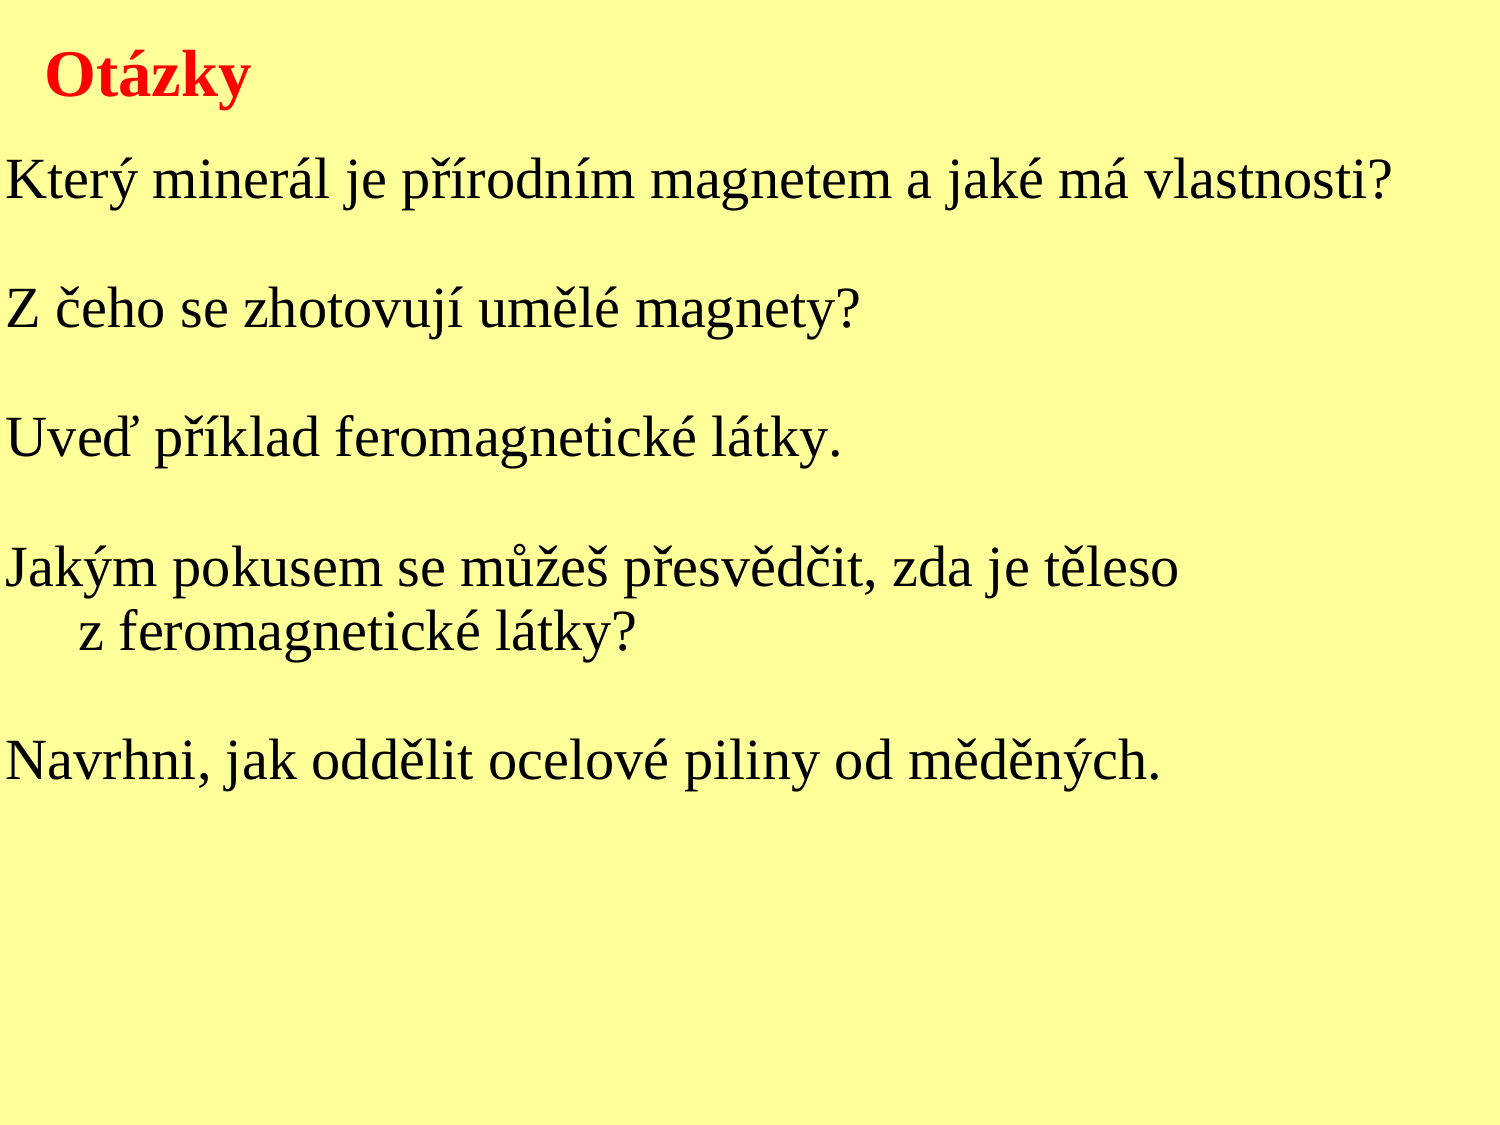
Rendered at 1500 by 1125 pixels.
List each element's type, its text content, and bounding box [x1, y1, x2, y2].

text_box Který minerál je přírodním magnetem a jaké má vlastnosti? Z čeho se zhotovují umělé magnety? Uveď příklad feromagnetické látky. Jakým pokusem se můžeš přesvědčit, zda je těleso z feromagnetické látky? Navrhni, jak oddělit ocelové piliny od měděných. [0, 139, 1500, 865]
text_box Otázky [28, 29, 268, 119]
